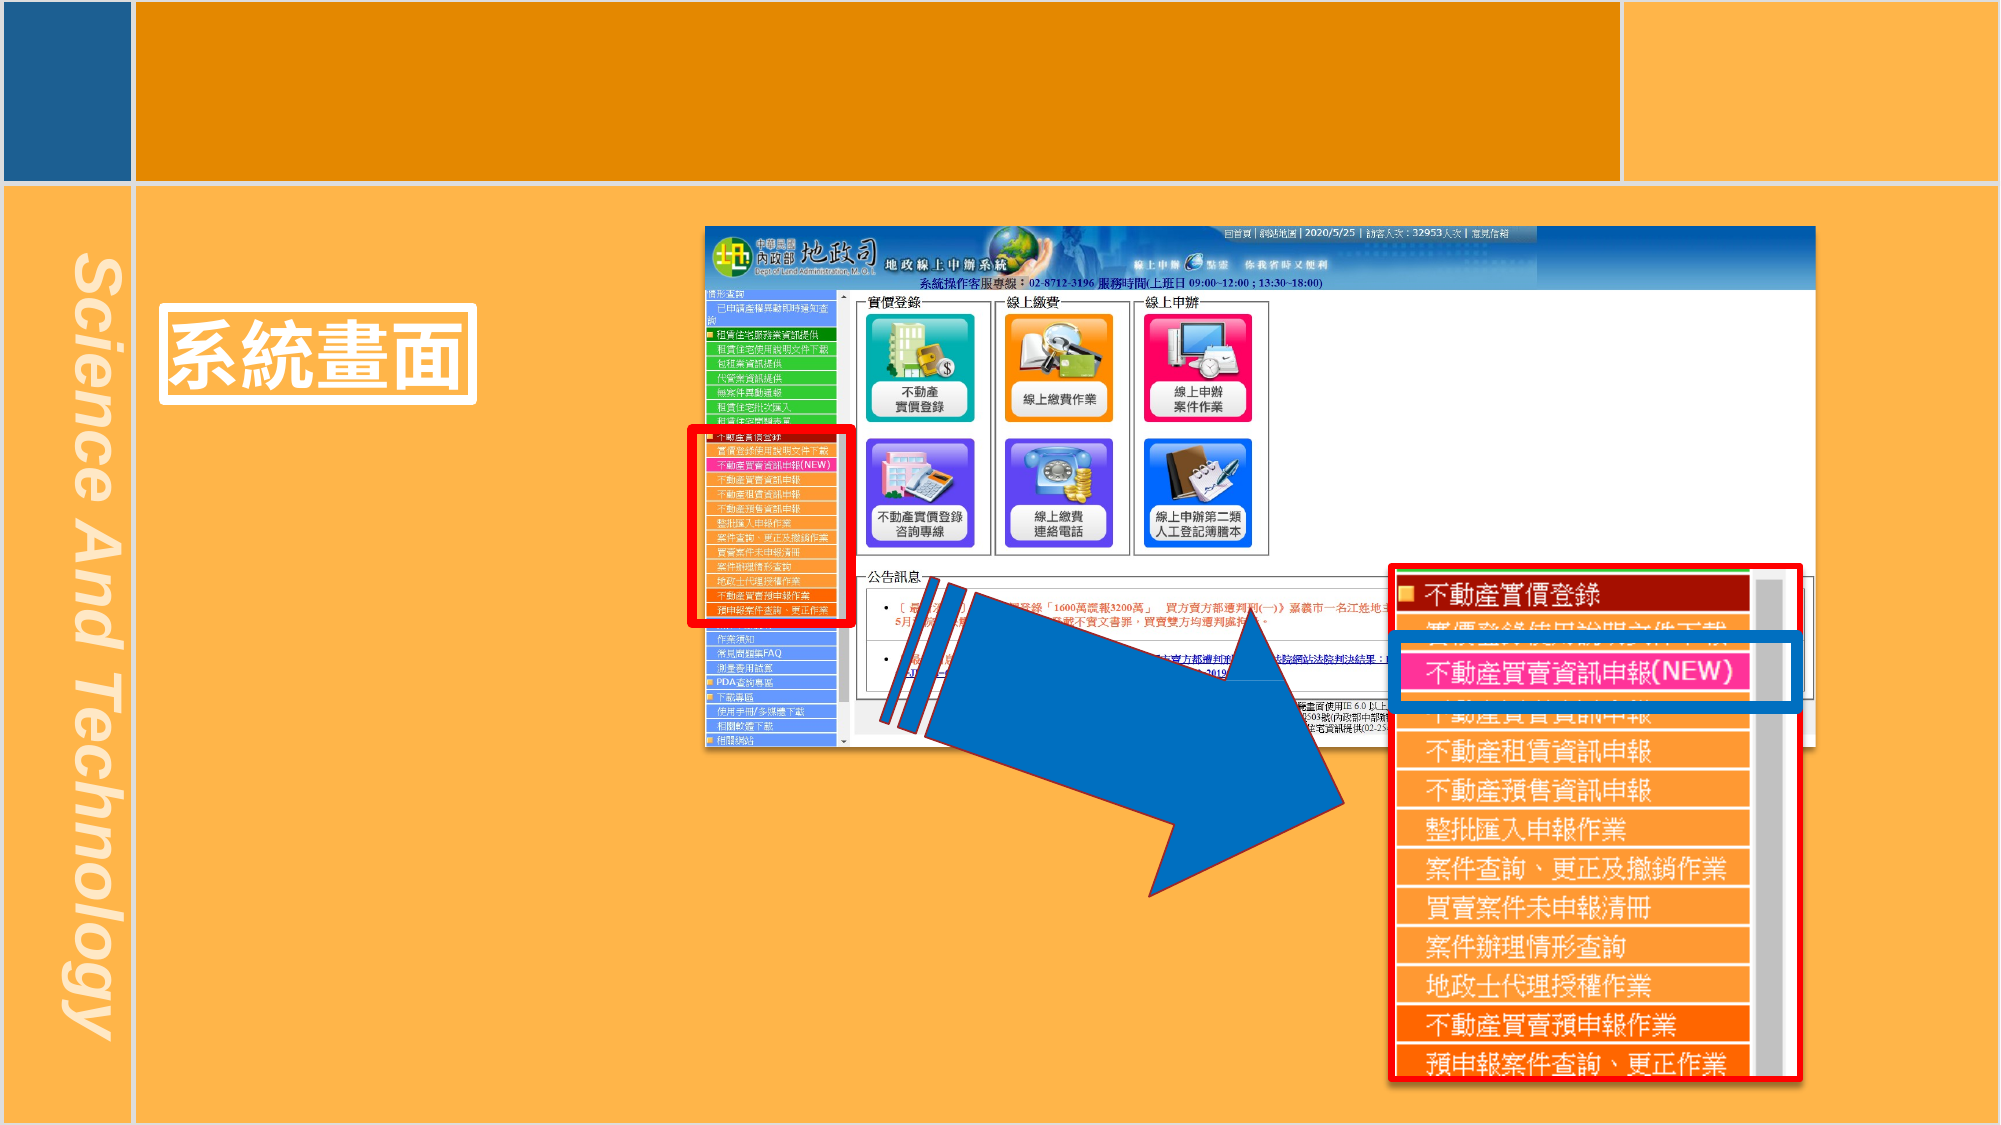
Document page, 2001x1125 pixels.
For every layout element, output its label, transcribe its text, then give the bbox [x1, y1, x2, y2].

text_box [927, 595, 1342, 893]
text_box 600萬 [160, 304, 476, 404]
text_box [699, 226, 1821, 1097]
text_box [699, 434, 846, 619]
text_box 系統畫面 [163, 307, 473, 400]
